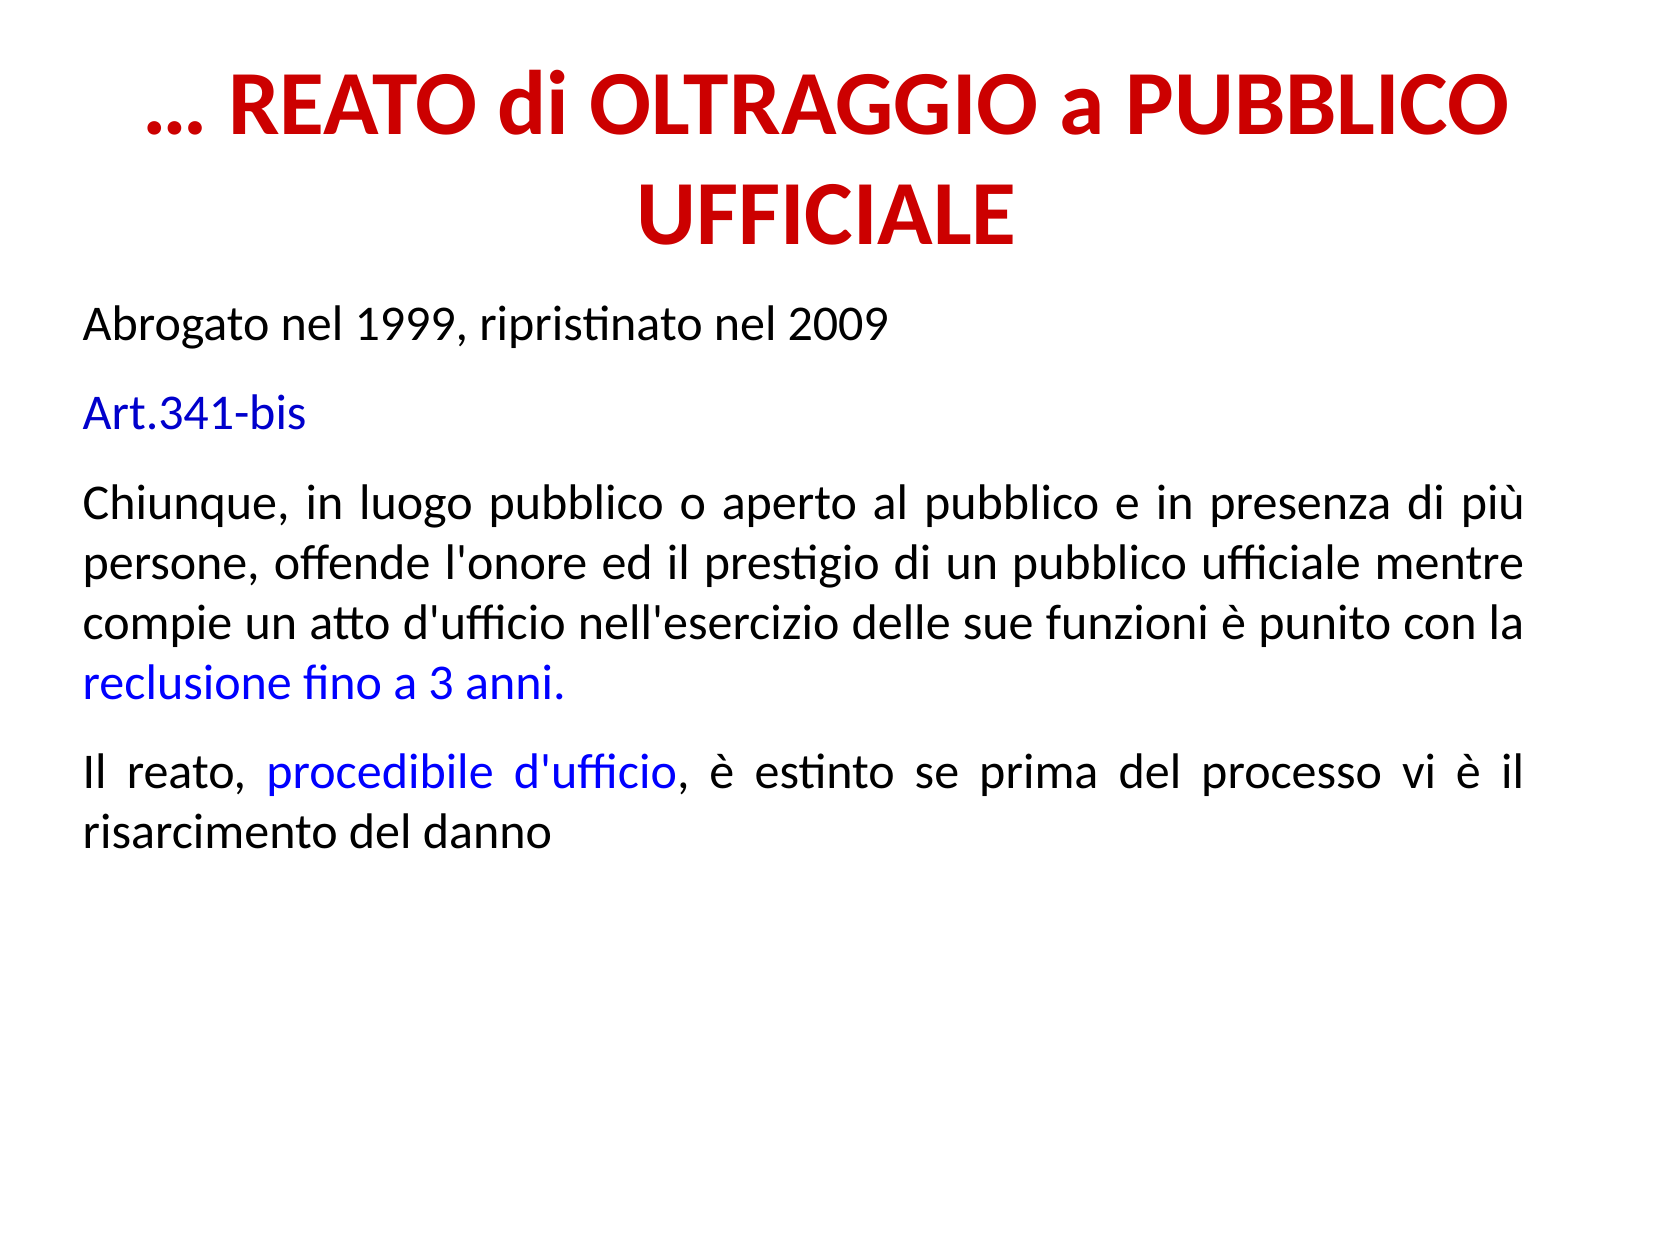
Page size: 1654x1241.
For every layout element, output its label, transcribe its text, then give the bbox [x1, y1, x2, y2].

list Abrogato nel 1999, ripristinato nel 2009 Art.341-bis Chiunque, in luogo pubblico o aperto al pubblico e in presenza di più persone, offende l'onore ed il prestigio di un pubblico ufficiale mentre compie un atto d'ufficio nell'esercizio delle sue funzioni è punito con la reclusione fino a 3 anni. Il reato, procedibile d'ufficio, è estinto se prima del processo vi è il risarcimento del danno [82, 290, 1571, 1234]
title … REATO di OLTRAGGIO a PUBBLICO UFFICIALE [82, 40, 1571, 266]
